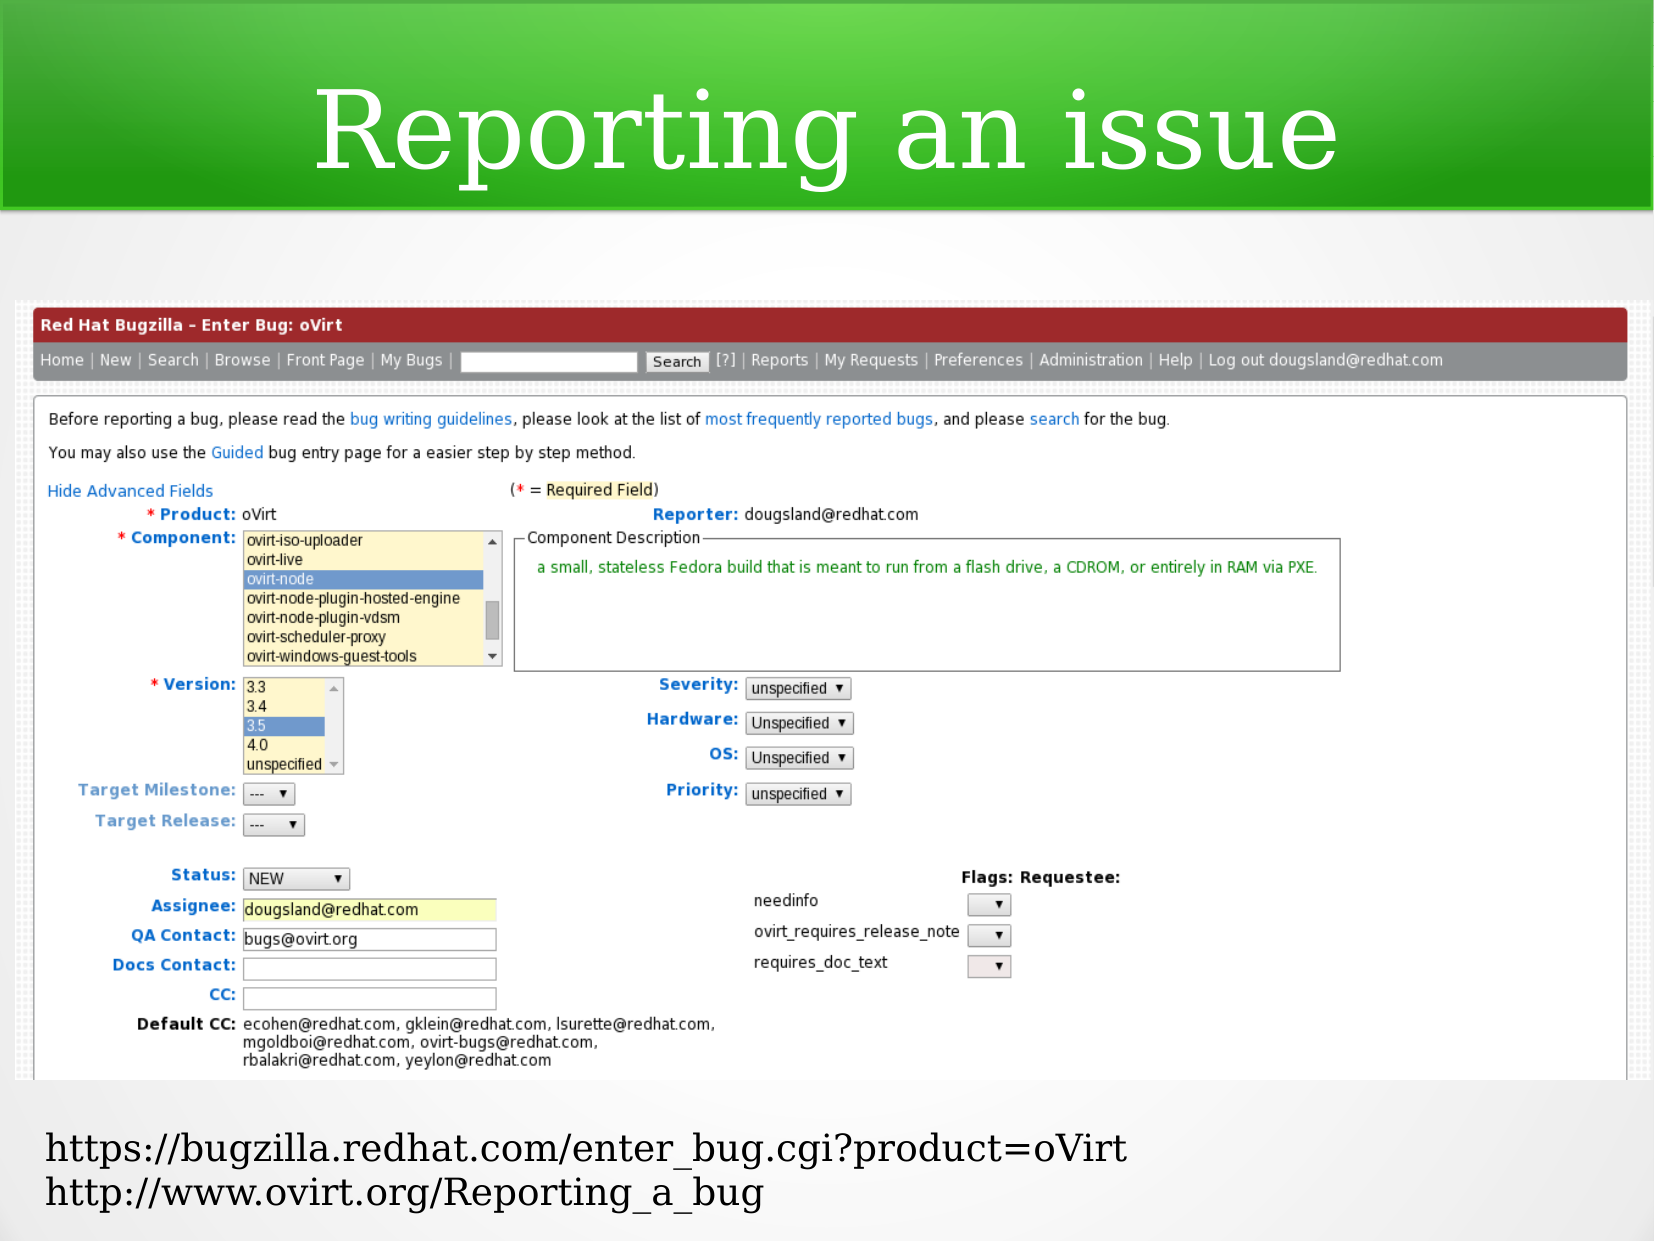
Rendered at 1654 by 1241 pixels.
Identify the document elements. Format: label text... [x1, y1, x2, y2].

text_box https://bugzilla.redhat.com/enter_bug.cgi?product=oVirt http://www.ovirt.org/Reporting_a_bug [30, 1119, 1143, 1222]
picture [15, 300, 1654, 1081]
title Reporting an issue [82, 37, 1571, 226]
